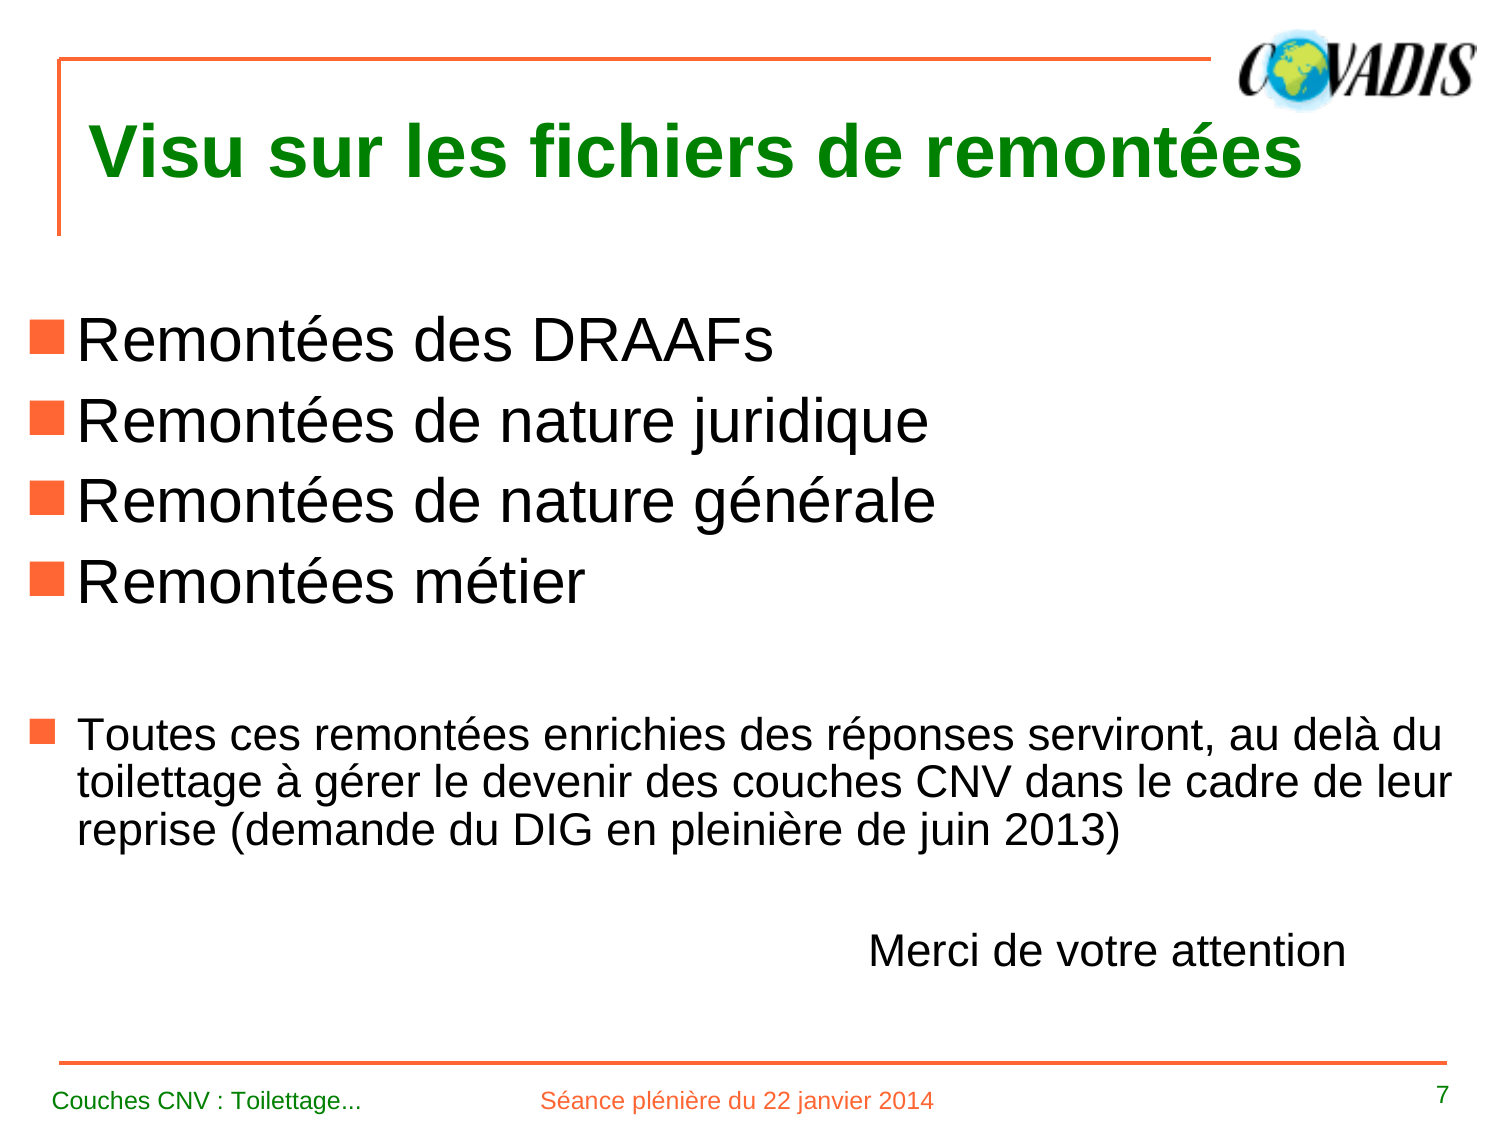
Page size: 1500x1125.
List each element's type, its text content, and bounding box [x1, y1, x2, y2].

title Visu sur les fichiers de remontées [88, 66, 1447, 243]
list Remontées des DRAAFs Remontées de nature juridique Remontées de nature générale Remontées métier Toutes ces remontées enrichies des réponses serviront, au delà du toilettage à gérer le devenir des couches CNV dans le cadre de leur reprise (demande du DIG en pleinière de juin 2013) Merci de votre attention [29, 305, 1477, 1063]
picture [1238, 29, 1477, 113]
